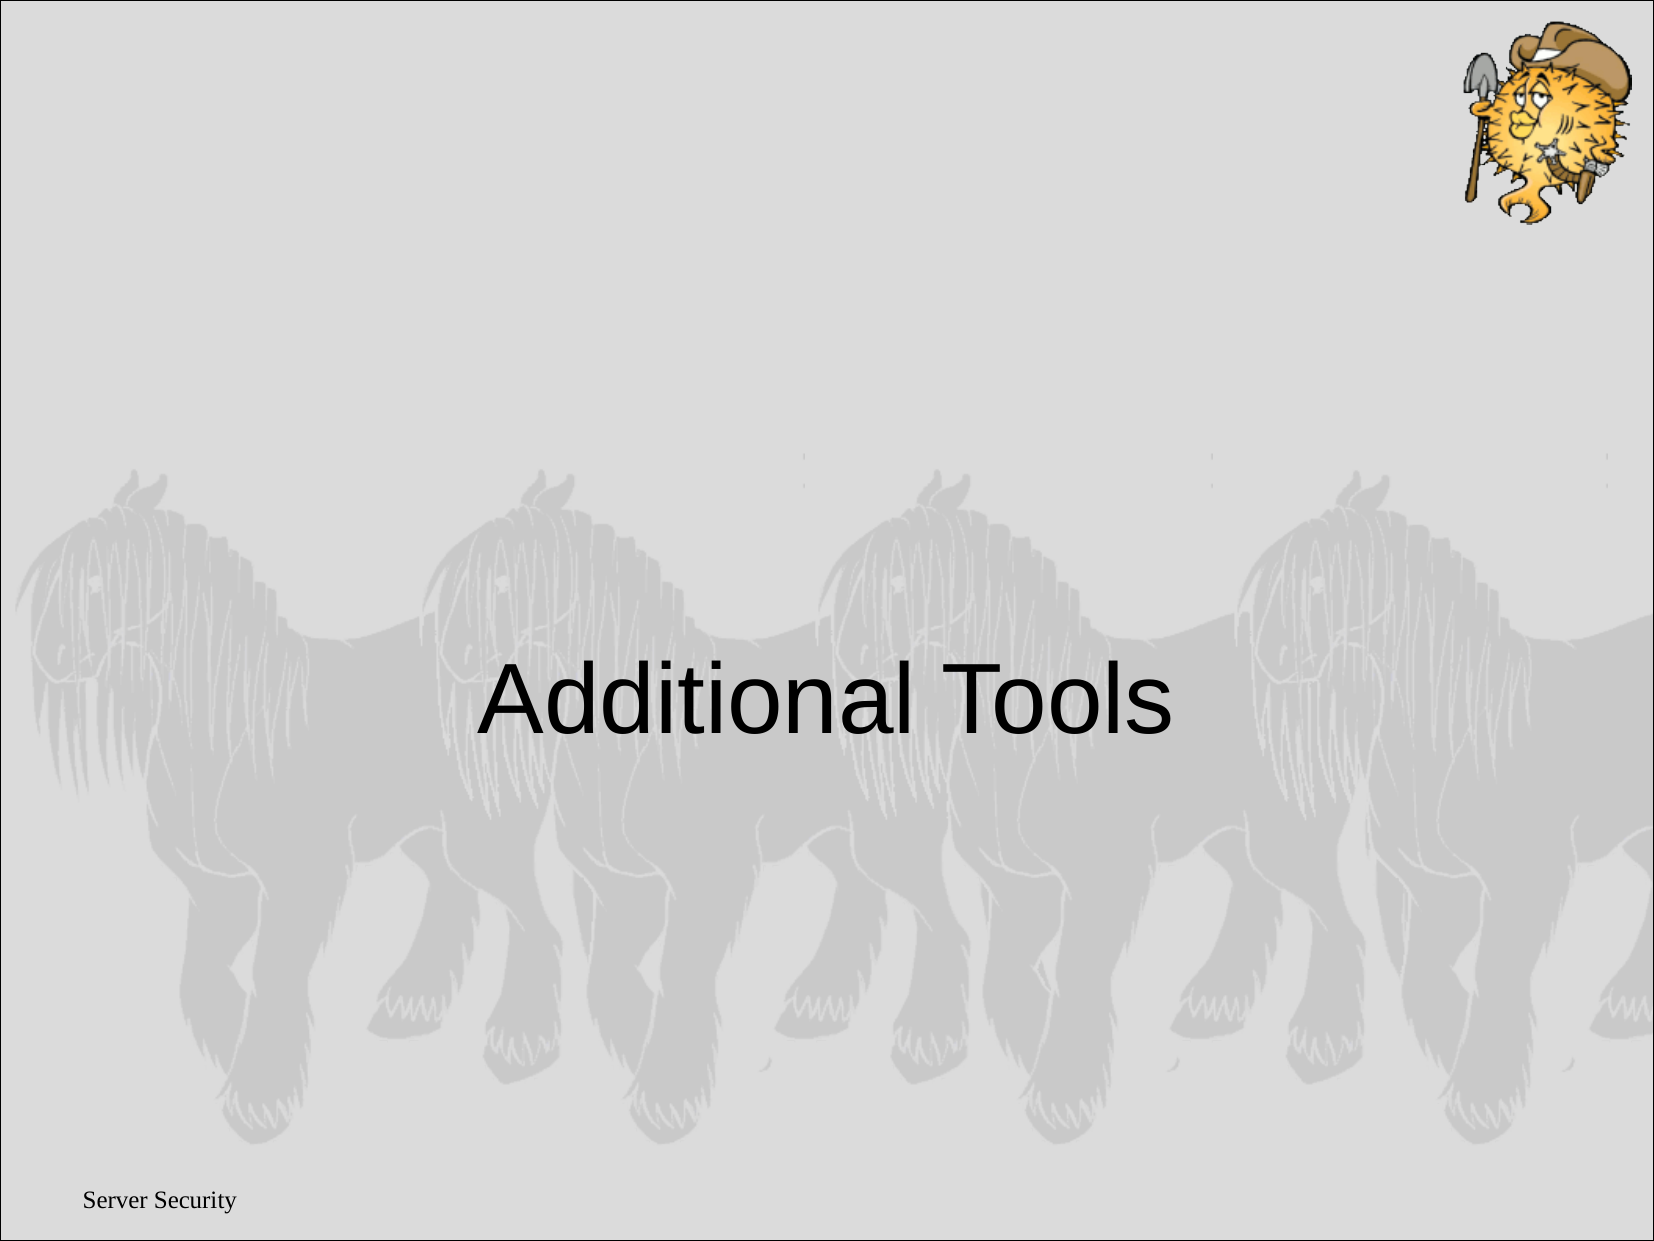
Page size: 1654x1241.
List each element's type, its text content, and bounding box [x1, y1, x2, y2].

picture [1462, 20, 1632, 225]
subtitle Additional Tools [82, 297, 1571, 1102]
